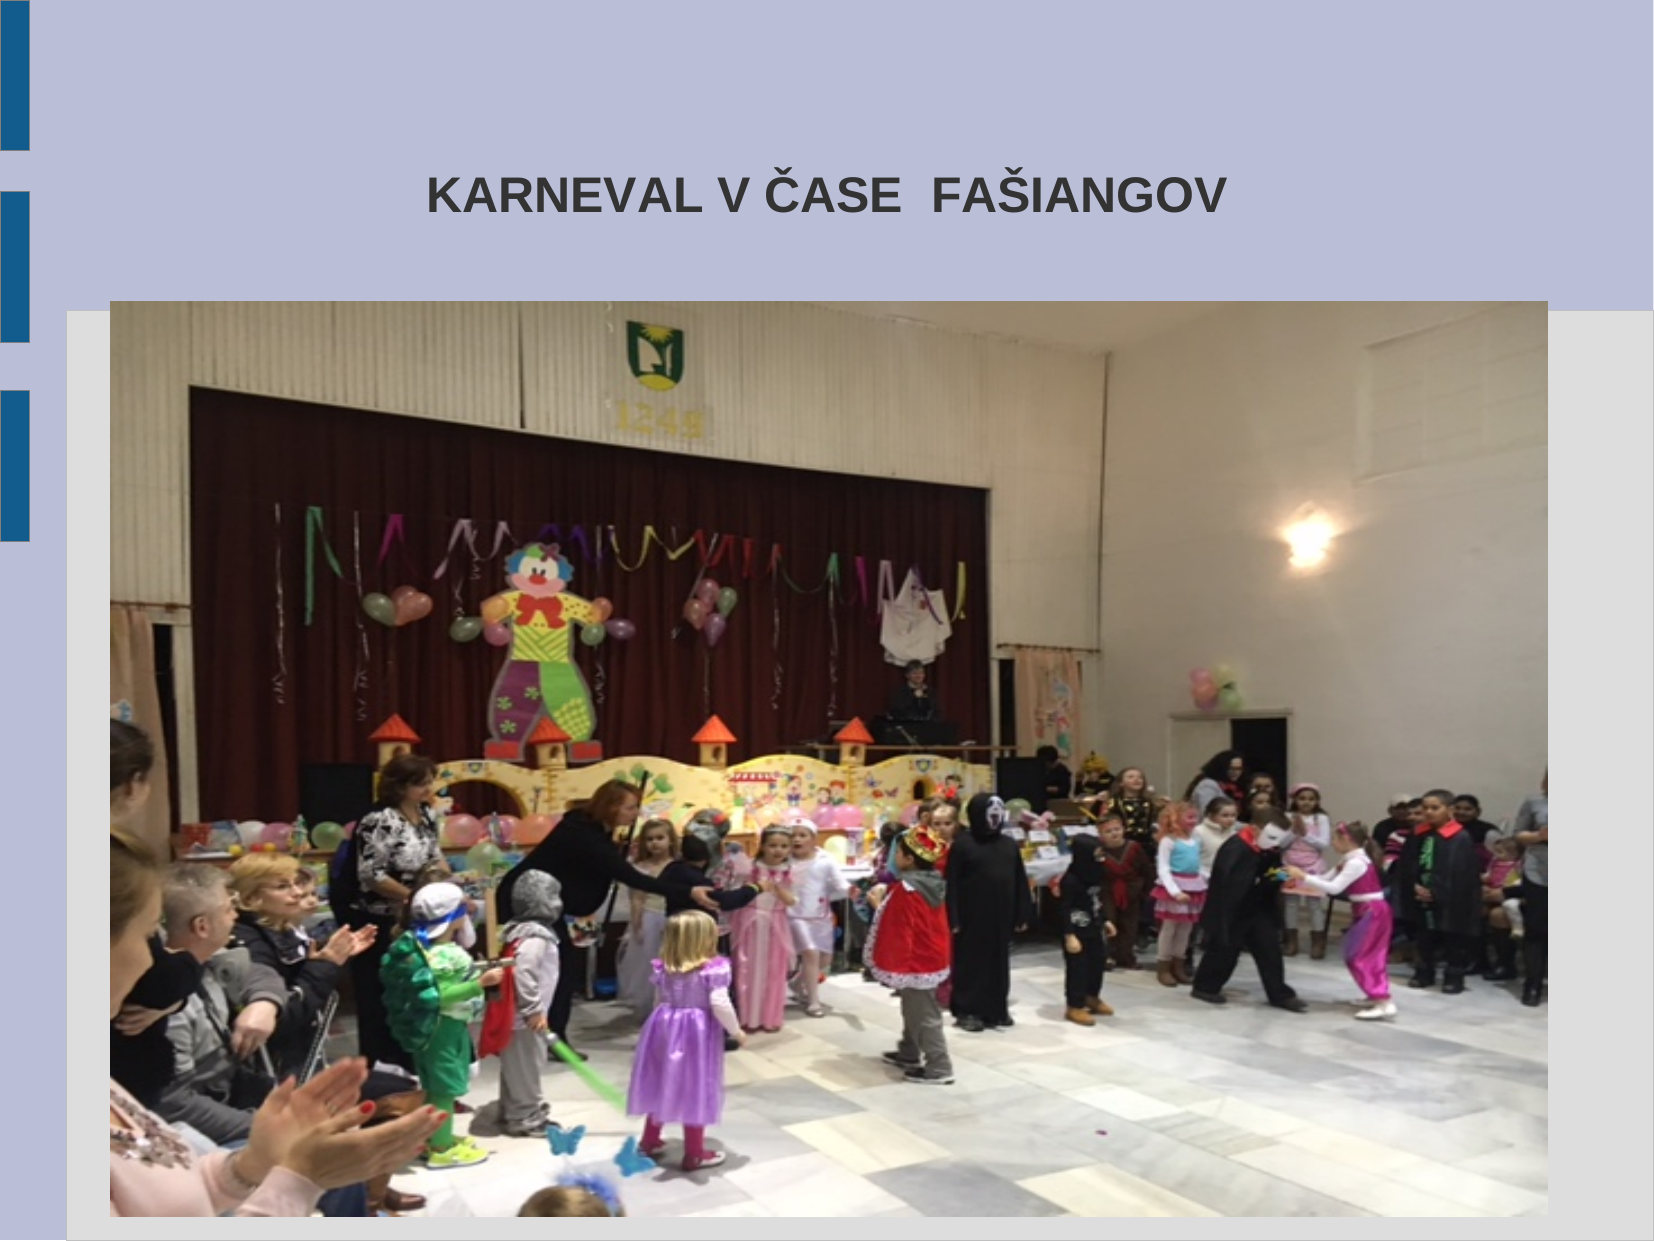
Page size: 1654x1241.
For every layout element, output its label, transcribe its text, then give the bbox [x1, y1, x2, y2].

picture [110, 301, 1548, 1217]
title KARNEVAL V ČASE FAŠIANGOV [121, 91, 1534, 299]
